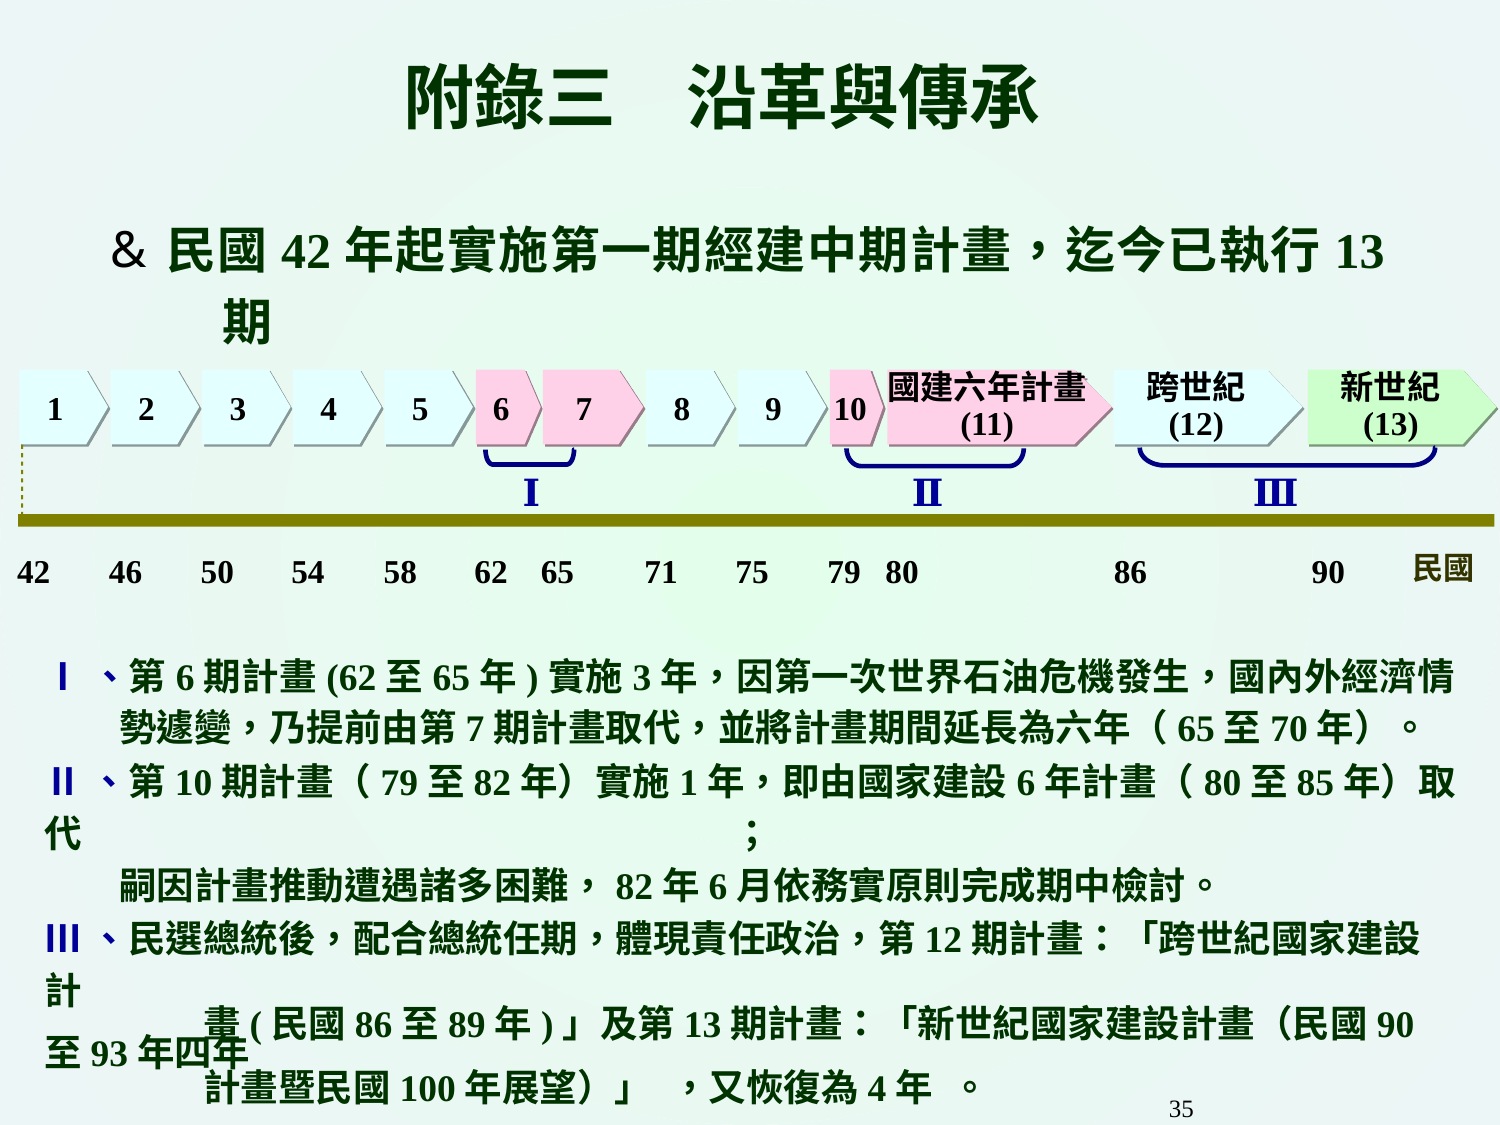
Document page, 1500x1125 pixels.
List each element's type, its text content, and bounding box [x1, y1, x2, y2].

text_box 71 [629, 542, 707, 598]
text_box 10 [829, 369, 884, 445]
text_box 8 [646, 369, 735, 445]
text_box 65 [526, 542, 603, 598]
text_box 6 [475, 369, 541, 445]
text_box 民國42年起實施第一期經建中期計畫，迄今已執行13期 [94, 198, 1412, 286]
text_box Ⅱ [886, 461, 969, 522]
text_box 80 [870, 542, 948, 598]
text_box 79 [812, 542, 870, 598]
text_box 90 [1296, 542, 1374, 598]
text_box 新世紀 (13) [1307, 369, 1497, 445]
text_box 跨世紀 (12) [1113, 369, 1303, 445]
text_box 7 [542, 369, 644, 445]
text_box Ⅰ [490, 461, 573, 522]
text_box 62 [459, 542, 526, 598]
text_box 國建六年計畫 (11) [887, 369, 1112, 445]
text_box 附錄三 沿革與傳承 [324, 45, 1191, 146]
text_box 1 [19, 369, 109, 445]
text_box 86 [1098, 542, 1176, 598]
text_box 民國 [1397, 541, 1498, 594]
text_box 75 [720, 542, 798, 598]
text_box 2 [110, 369, 200, 445]
text_box 42 [2, 542, 80, 598]
text_box 3 [202, 369, 291, 445]
text_box 4 [292, 369, 382, 445]
text_box Ⅲ [1234, 461, 1318, 522]
text_box 46 [94, 542, 172, 598]
text_box 9 [737, 369, 827, 445]
text_box 5 [384, 369, 473, 445]
text_box 54 [276, 542, 354, 598]
text_box 50 [185, 542, 263, 598]
text_box Ⅰ、第6期計畫(62至65年)實施3年，因第一次世界石油危機發生，國內外經濟情 勢遽變，乃提前由第7期計畫取代，並將計畫期間延長為六年（65至70年）。 Ⅱ、第10期計畫（79至82年）實施1年，即由國家建設6年計畫（80至85年）取代； 嗣因計畫推動遭遇諸多困難，82年6月依務實原則完成期中檢討。 Ⅲ、民選總統後，配合總統任期，體現責任政治，第12期計畫：「跨世紀國家建設計 畫(民國86至89年)」及第13期計畫：「新世紀國家建設計畫（民國90至93年四年 計畫暨民國100年展望）」 ，又恢復為4年 。 [29, 638, 1471, 1067]
text_box 58 [369, 542, 446, 598]
text_box [1153, 1055, 1500, 1125]
